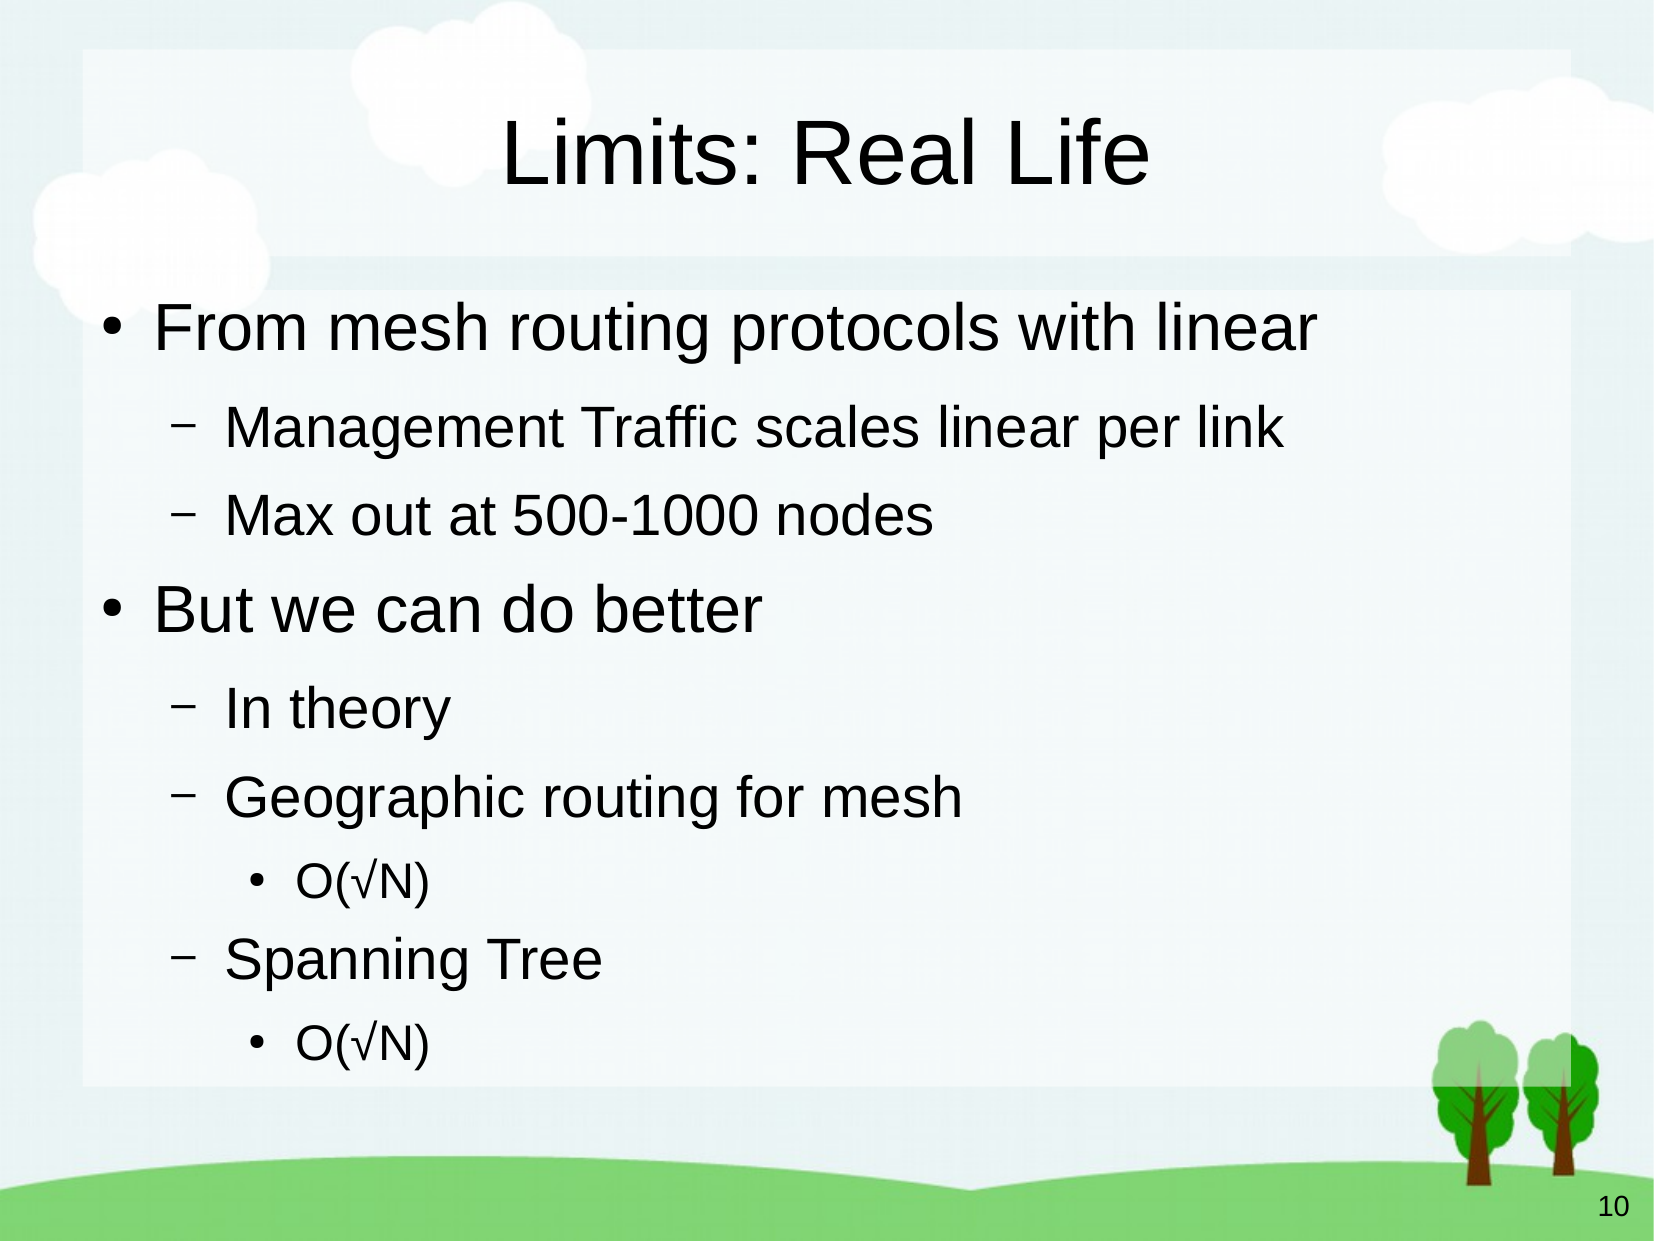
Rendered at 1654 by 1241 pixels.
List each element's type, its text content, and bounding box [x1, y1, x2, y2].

picture [0, 0, 1654, 1241]
list From mesh routing protocols with linear Management Traffic scales linear per link Max out at 500-1000 nodes But we can do better In theory Geographic routing for mesh O(√N) Spanning Tree O(√N) [82, 290, 1571, 1087]
title Limits: Real Life [82, 49, 1571, 257]
